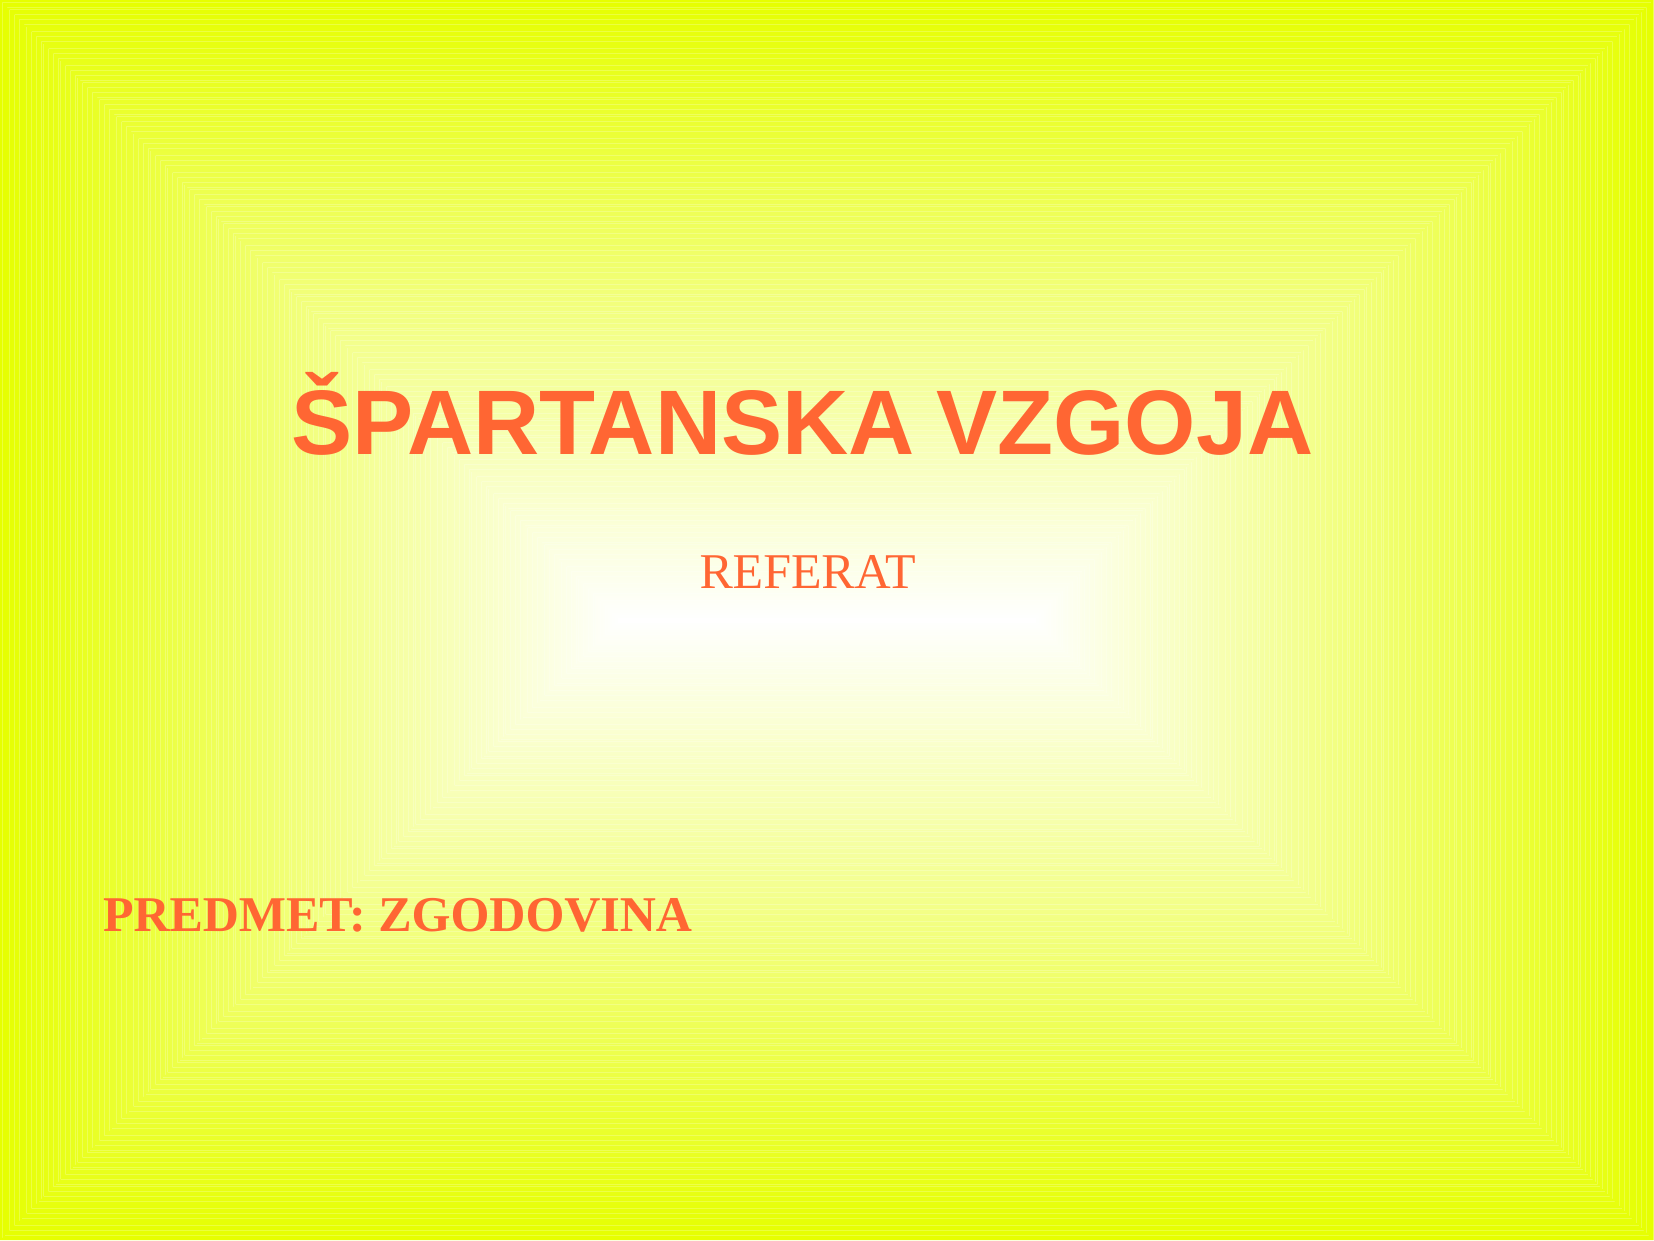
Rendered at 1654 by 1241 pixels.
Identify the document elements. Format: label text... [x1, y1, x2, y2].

text_box REFERAT [472, 533, 1093, 591]
text_box PREDMET: ZGODOVINA [88, 877, 1355, 1152]
title ŠPARTANSKA VZGOJA [59, 314, 1548, 528]
